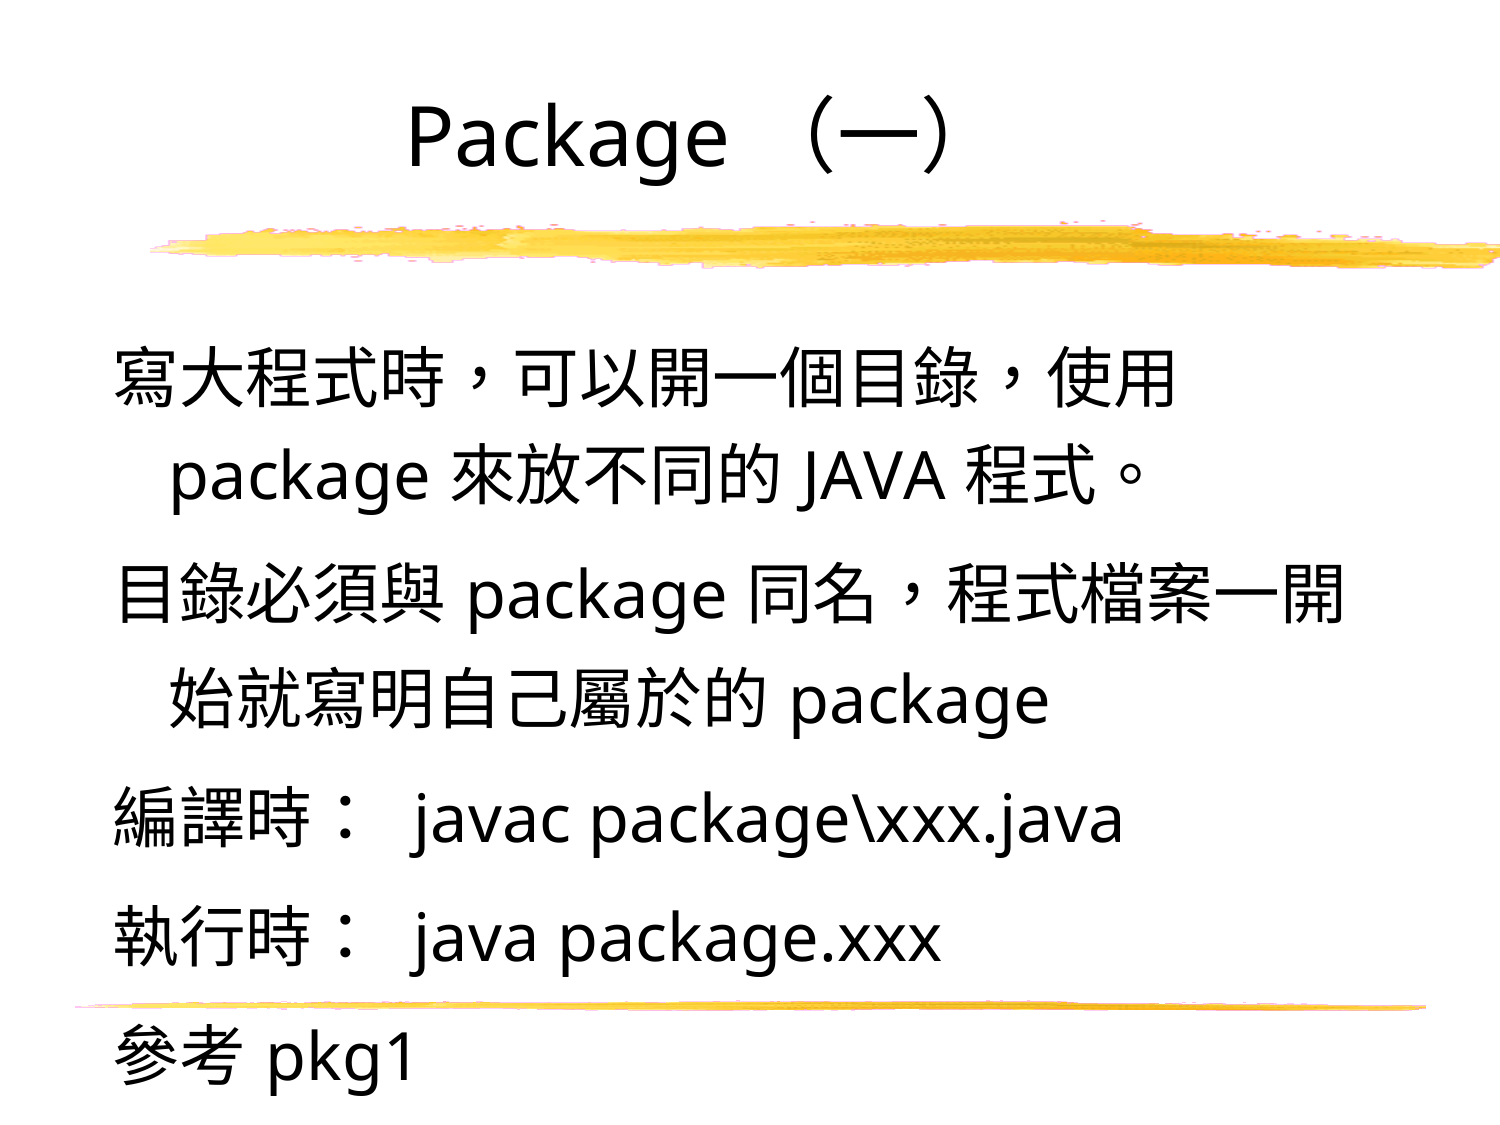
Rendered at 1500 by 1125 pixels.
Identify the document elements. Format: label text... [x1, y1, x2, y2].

picture [150, 215, 1500, 279]
title Package（一） [66, 35, 1342, 226]
picture [75, 999, 1426, 1013]
list 寫大程式時，可以開一個目錄，使用 package來放不同的JAVA程式。 目錄必須與package同名，程式檔案一開始就寫明自己屬於的package 編譯時： javac package\xxx.java 執行時： java package.xxx 參考pkg1 [112, 324, 1388, 1000]
